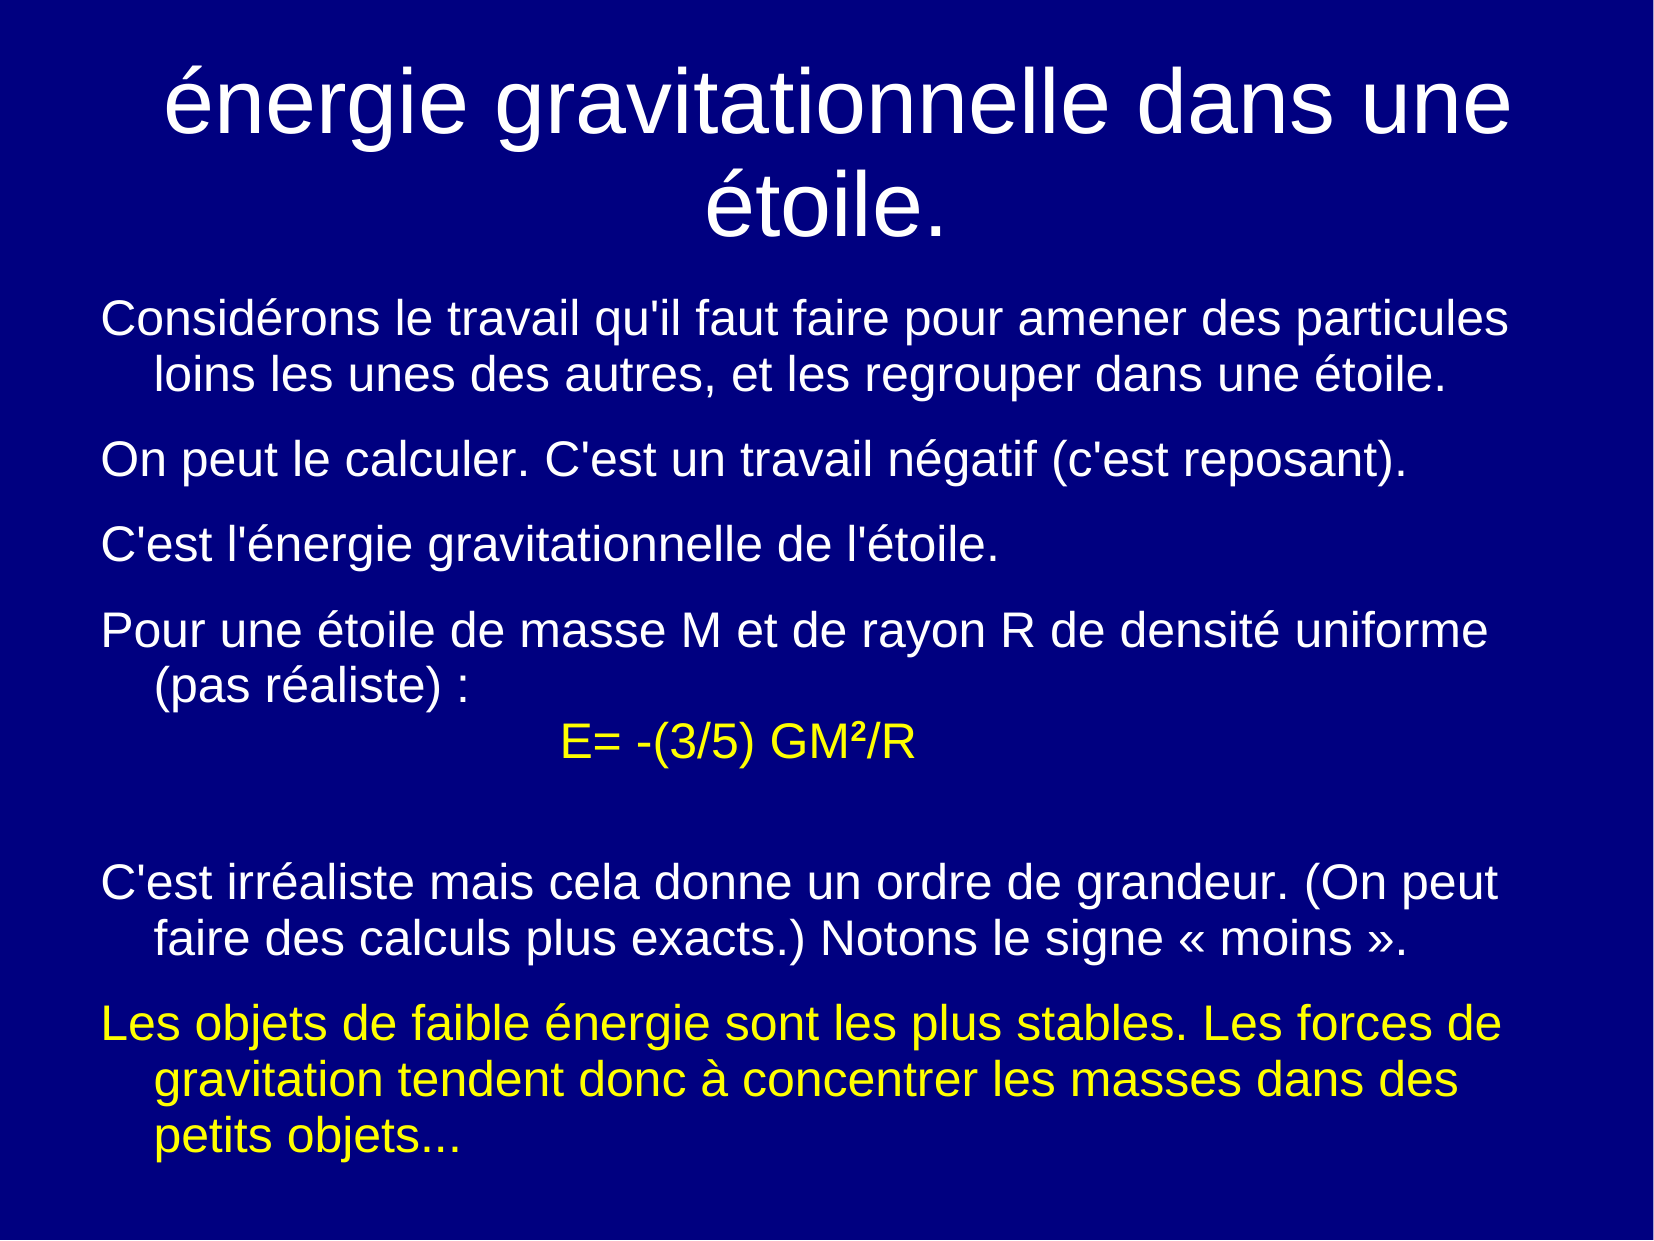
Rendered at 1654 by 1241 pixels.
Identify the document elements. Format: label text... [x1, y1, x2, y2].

list Considérons le travail qu'il faut faire pour amener des particules loins les unes des autres, et les regrouper dans une étoile. On peut le calculer. C'est un travail négatif (c'est reposant). C'est l'énergie gravitationnelle de l'étoile. Pour une étoile de masse M et de rayon R de densité uniforme (pas réaliste) : E= -(3/5) GM2/R C'est irréaliste mais cela donne un ordre de grandeur. (On peut faire des calculs plus exacts.) Notons le signe « moins ». Les objets de faible énergie sont les plus stables. Les forces de gravitation tendent donc à concentrer les masses dans des petits objets... [82, 290, 1571, 1166]
title énergie gravitationnelle dans une étoile. [82, 49, 1571, 257]
